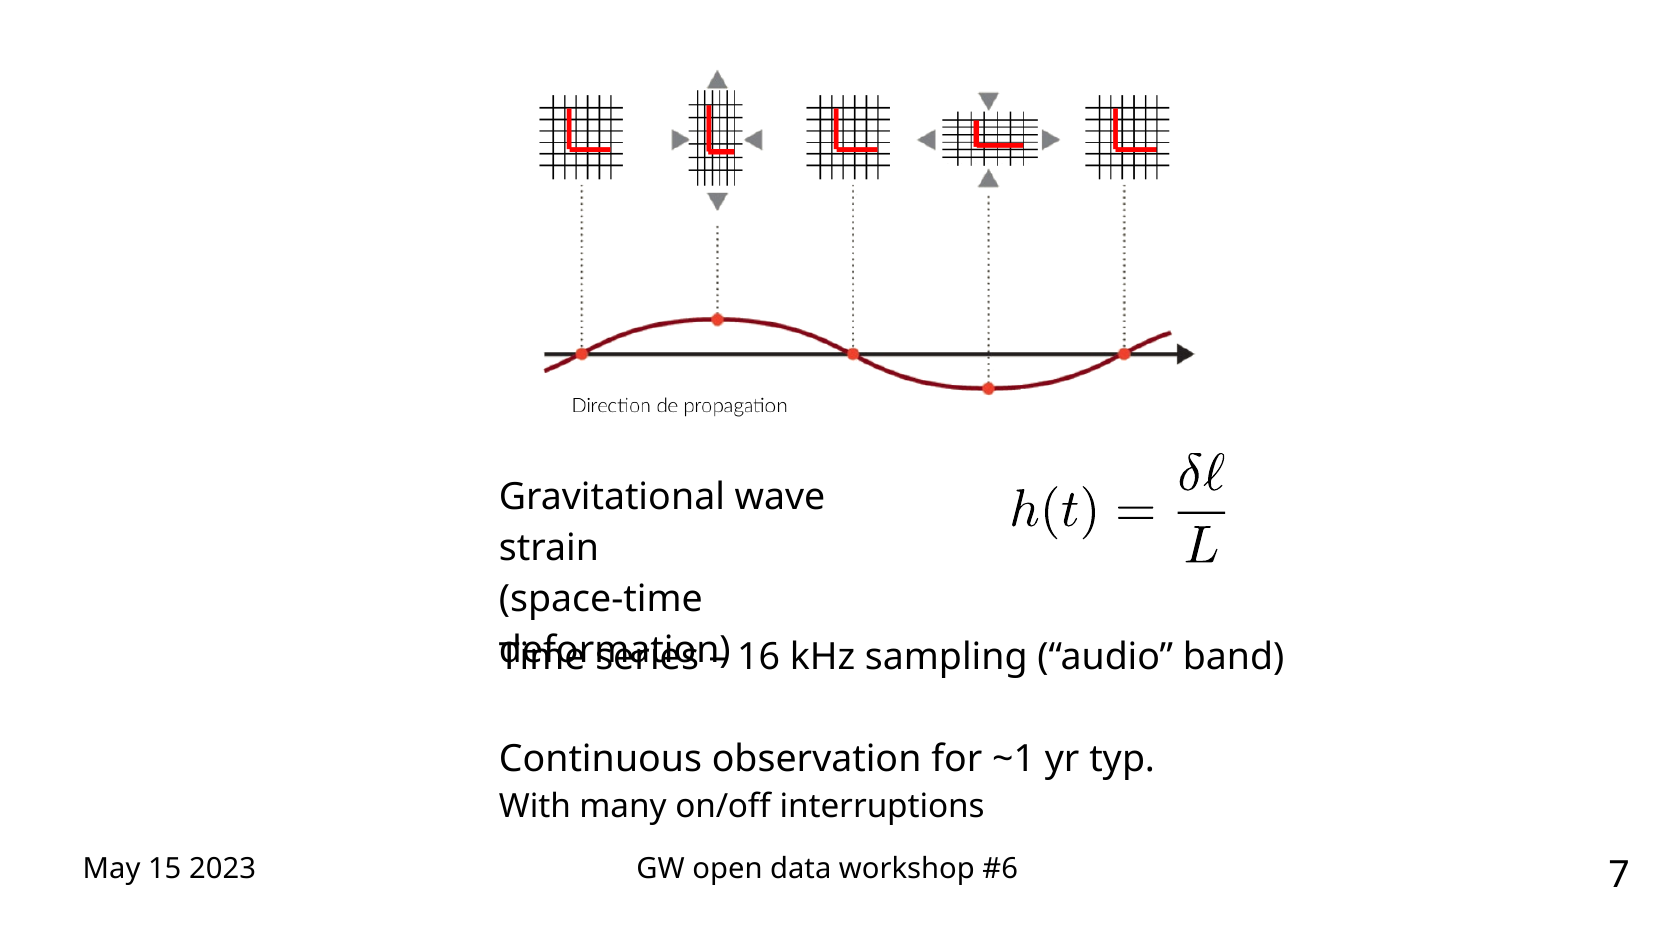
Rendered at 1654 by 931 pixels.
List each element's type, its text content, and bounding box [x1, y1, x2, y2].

picture [1009, 453, 1226, 563]
text_box Time series – 16 kHz sampling (“audio” band) Continuous observation for ~1 yr typ. With many on/off interruptions [484, 621, 1431, 791]
text_box Gravitational wave strain (space-time deformation) [484, 462, 950, 583]
picture [529, 66, 1229, 427]
